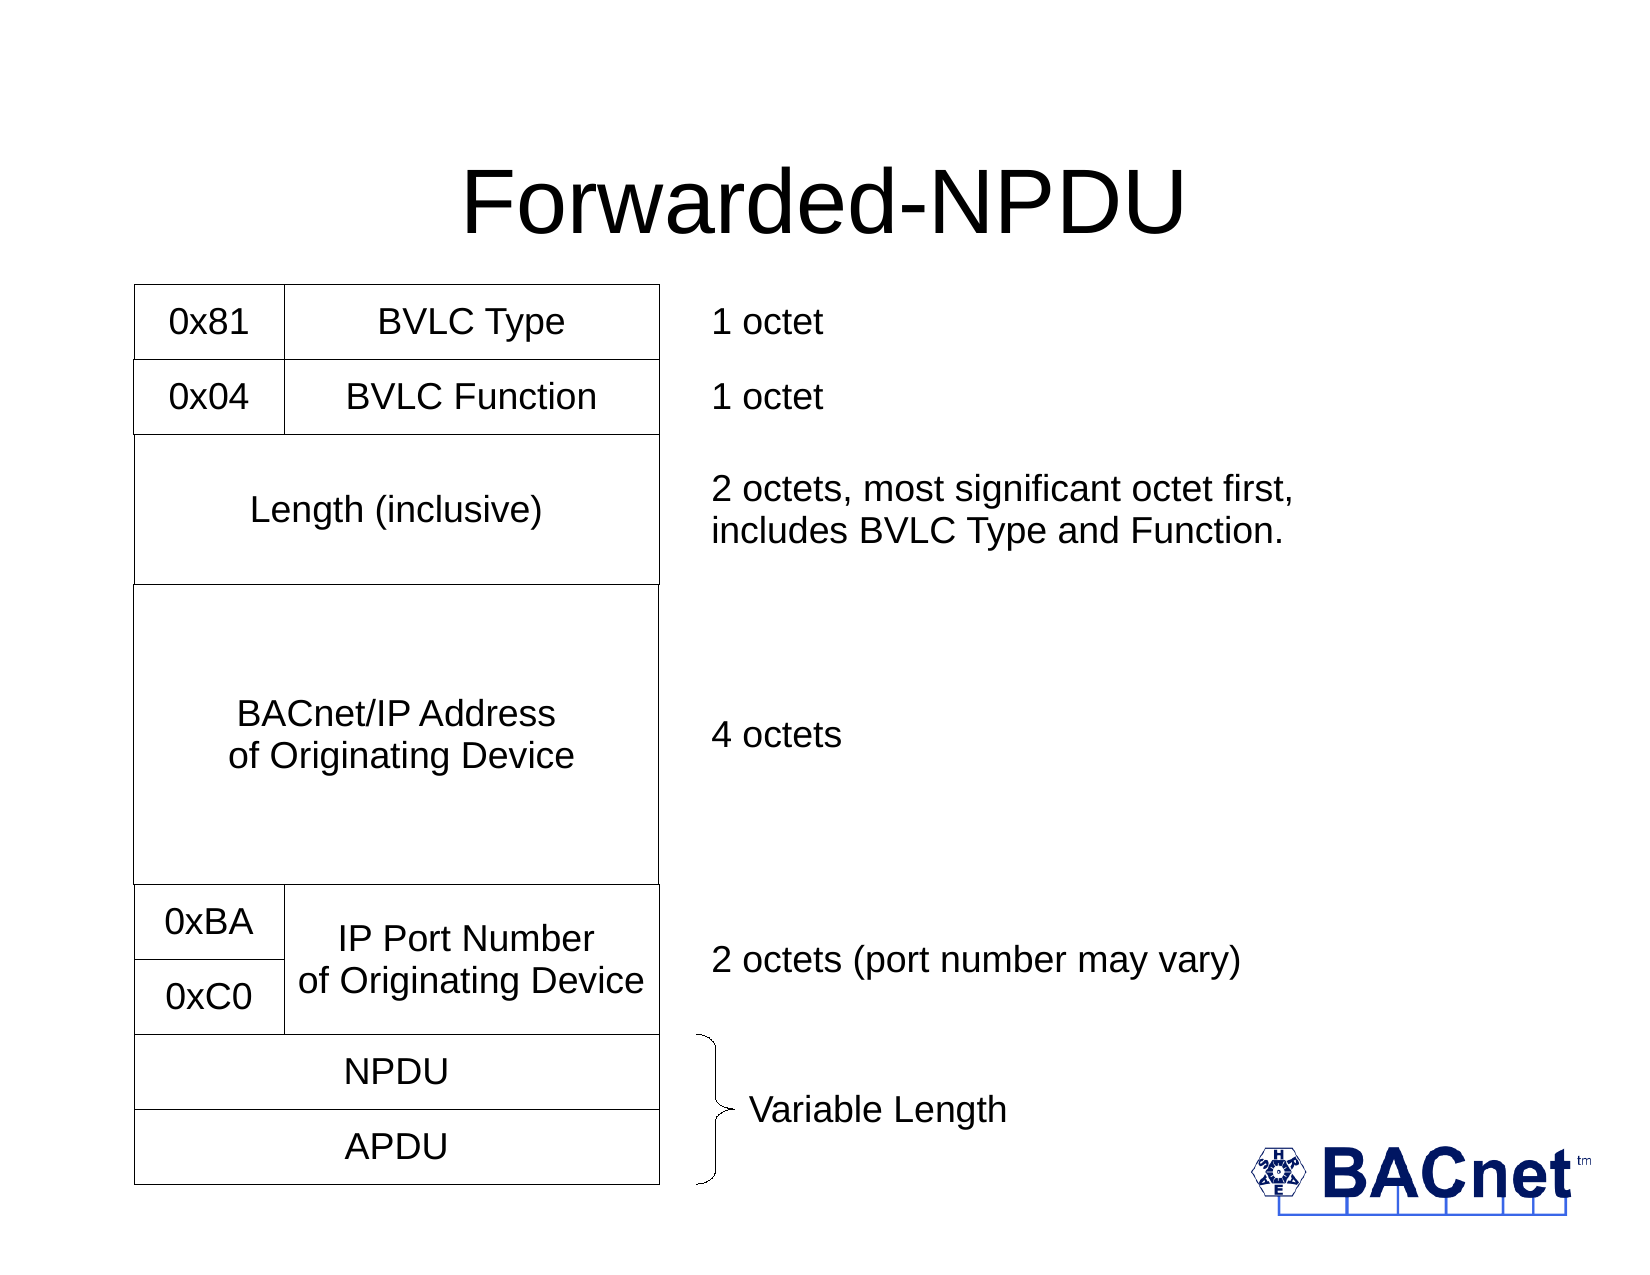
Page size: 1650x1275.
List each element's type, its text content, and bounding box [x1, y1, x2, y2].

text_box 4 octets [696, 584, 1372, 884]
text_box BACnet/IP Address of Originating Device [133, 584, 659, 885]
picture [1251, 1146, 1591, 1216]
text_box 0xC0 [134, 959, 285, 1035]
text_box 2 octets (port number may vary) [696, 884, 1485, 1035]
title Forwarded-NPDU [135, 112, 1515, 291]
text_box 1 octet [696, 284, 922, 359]
text_box 1 octet [696, 359, 922, 435]
text_box APDU [134, 1109, 660, 1185]
text_box BVLC Type [284, 284, 660, 359]
text_box Length (inclusive) [134, 434, 660, 585]
text_box 0x81 [134, 284, 284, 359]
text_box NPDU [134, 1035, 660, 1109]
text_box 0x04 [133, 359, 285, 435]
text_box IP Port Number of Originating Device [285, 884, 660, 1035]
text_box 0xBA [134, 884, 285, 959]
text_box 2 octets, most significant octet first, includes BVLC Type and Function. [696, 434, 1372, 584]
text_box BVLC Function [285, 359, 660, 434]
text_box Variable Length [734, 1071, 1035, 1147]
